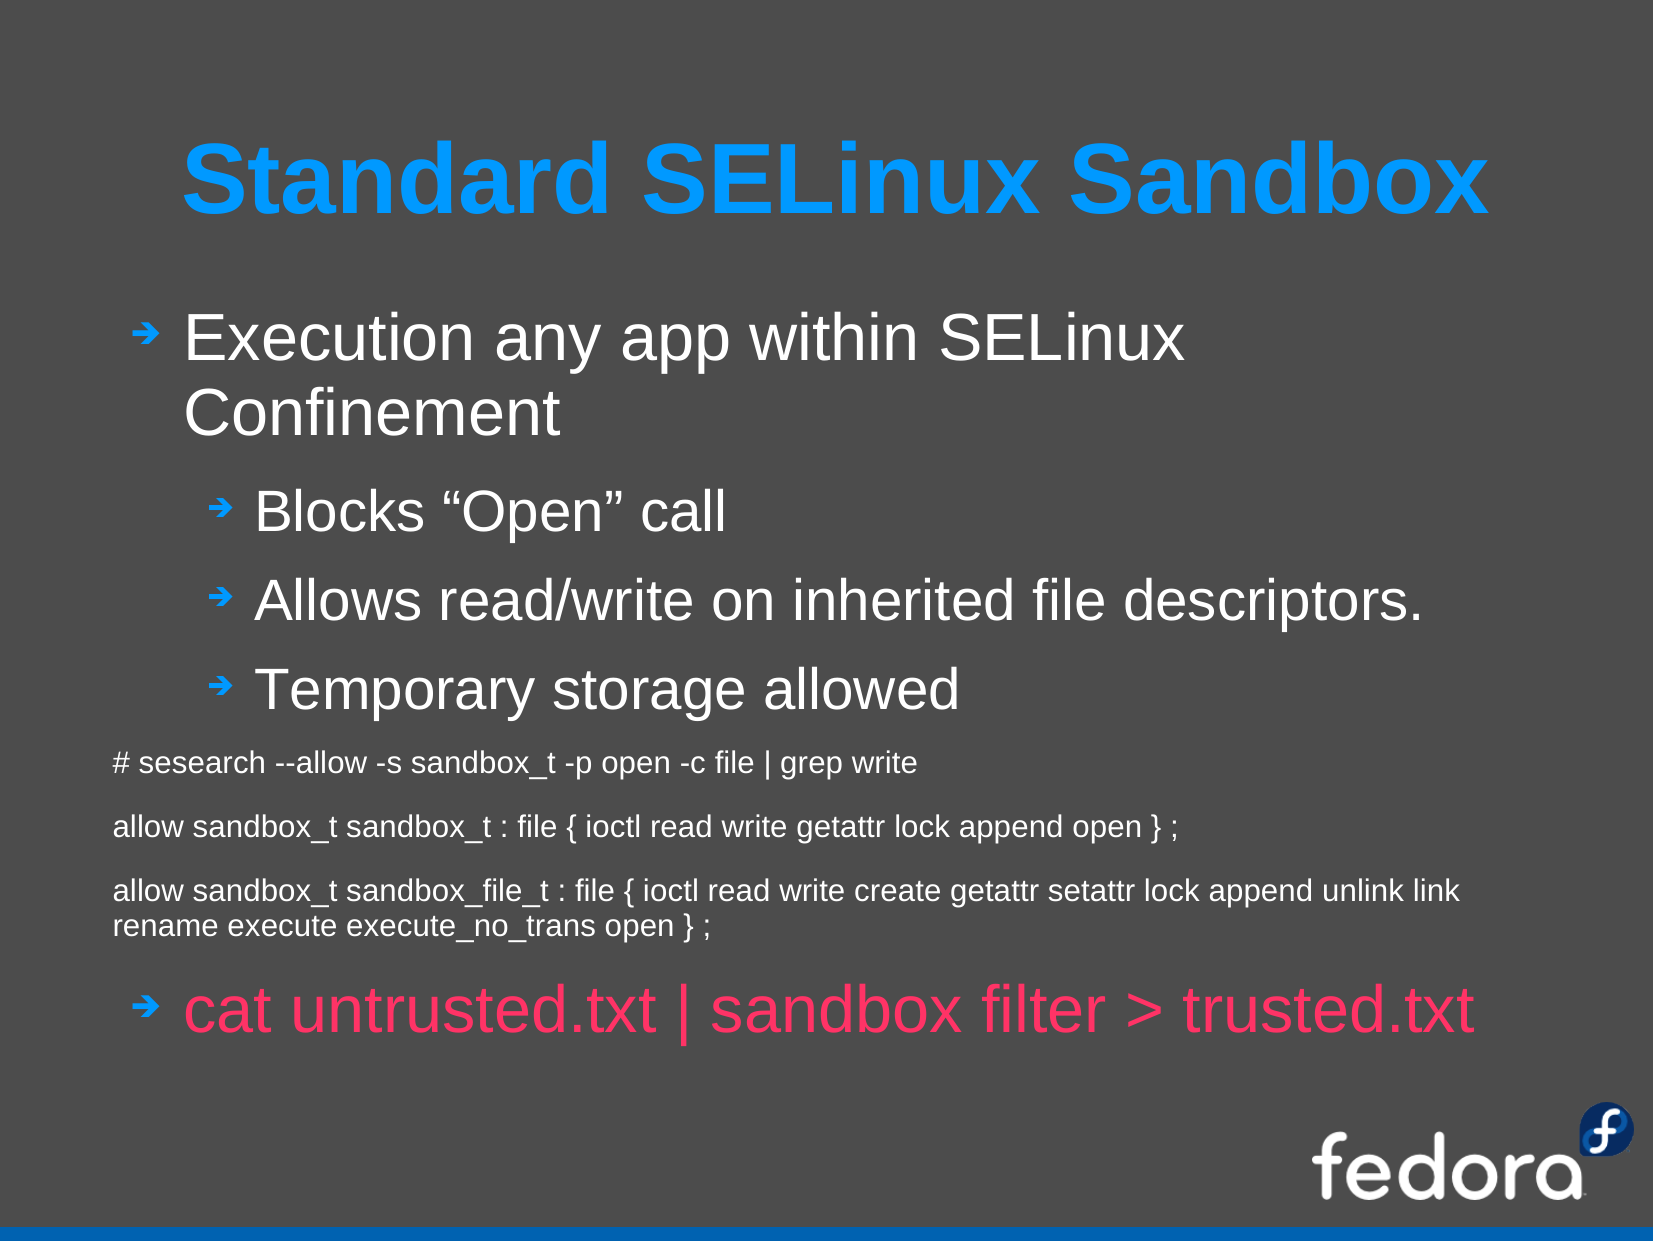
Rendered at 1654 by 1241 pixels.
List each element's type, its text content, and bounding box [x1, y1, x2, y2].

picture [1312, 1102, 1634, 1200]
list Execution any app within SELinux Confinement Blocks “Open” call Allows read/write on inherited file descriptors. Temporary storage allowed # sesearch --allow -s sandbox_t -p open -c file | grep write allow sandbox_t sandbox_t : file { ioctl read write getattr lock append open } ; allow sandbox_t sandbox_file_t : file { ioctl read write create getattr setattr lock append unlink link rename execute execute_no_trans open } ; cat untrusted.txt | sandbox filter > trusted.txt [112, 300, 1524, 1106]
title Standard SELinux Sandbox [112, 75, 1524, 283]
